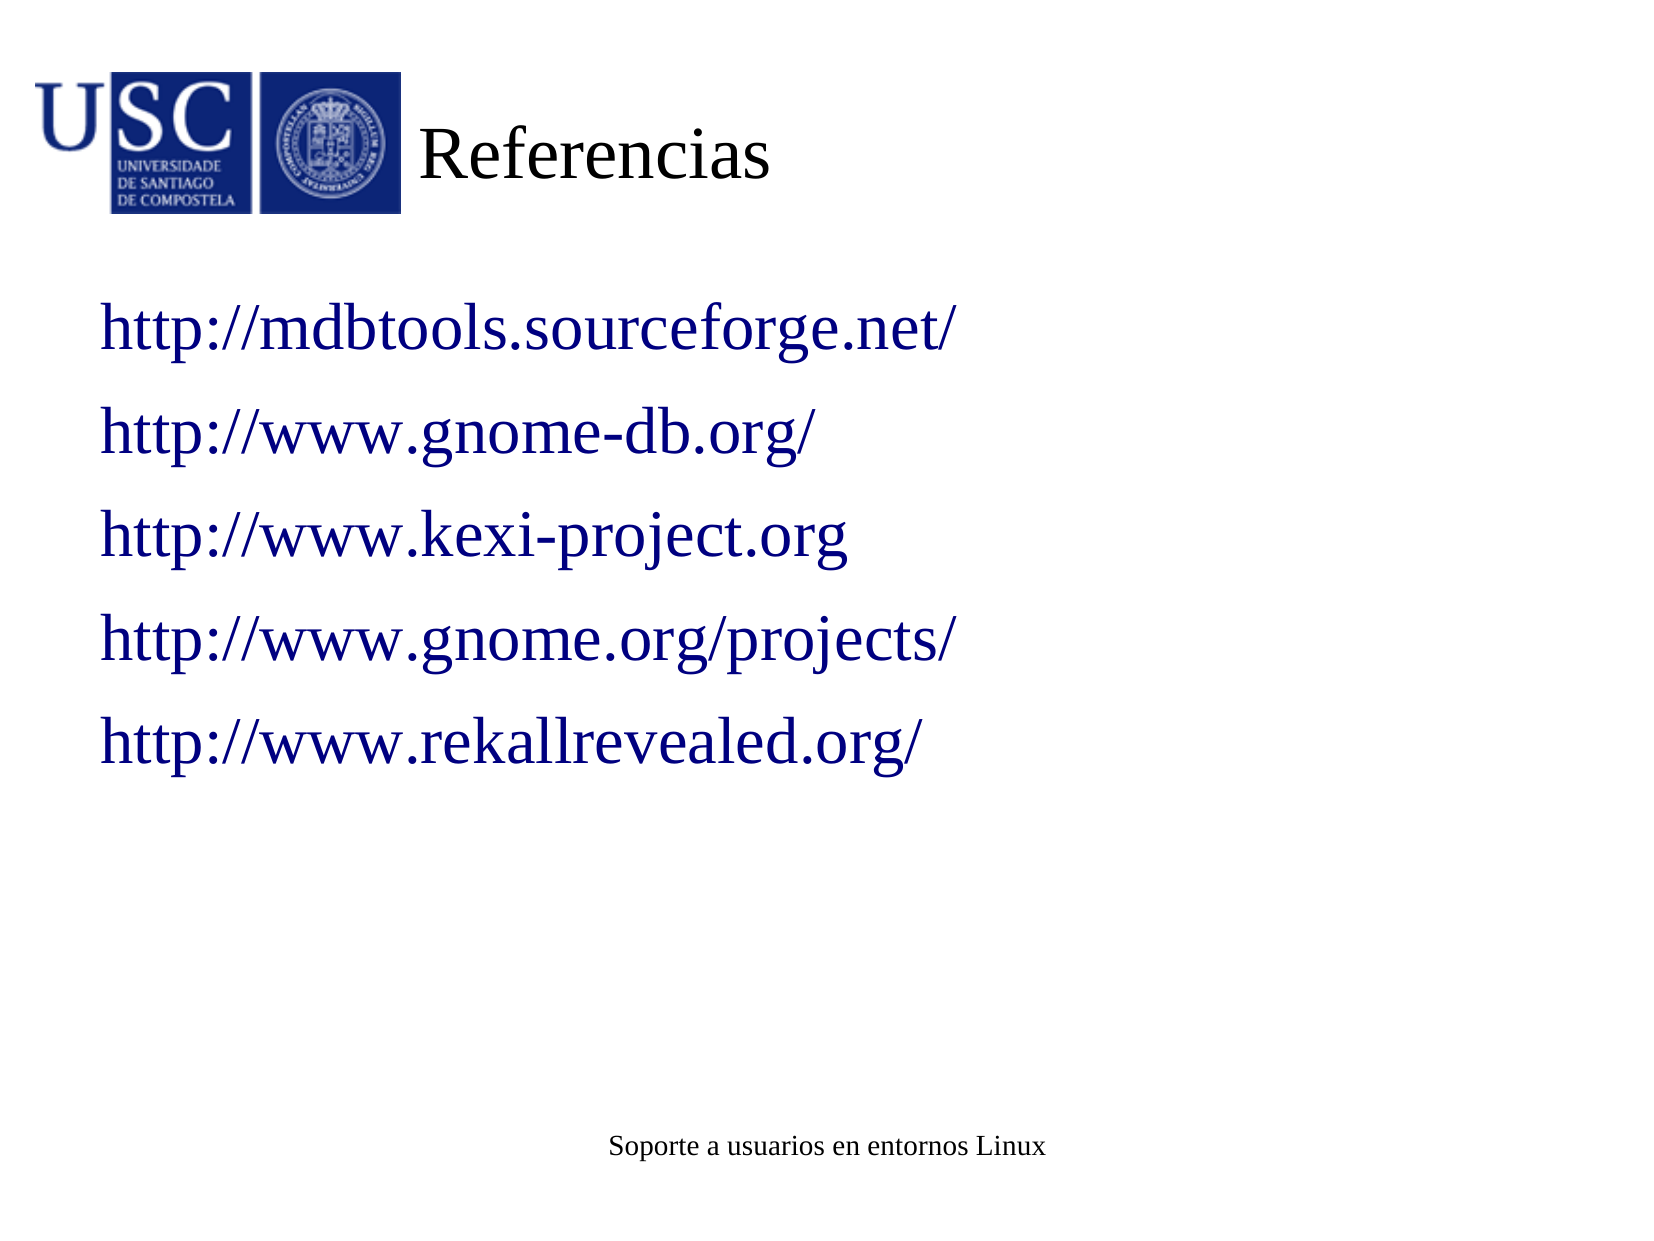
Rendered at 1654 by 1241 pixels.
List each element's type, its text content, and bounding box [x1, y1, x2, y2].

title Referencias [418, 49, 1571, 257]
list http://mdbtools.sourceforge.net/ http://www.gnome-db.org/ http://www.kexi-project.org http://www.gnome.org/projects/ http://www.rekallrevealed.org/ [82, 290, 1571, 1109]
picture [35, 72, 401, 214]
